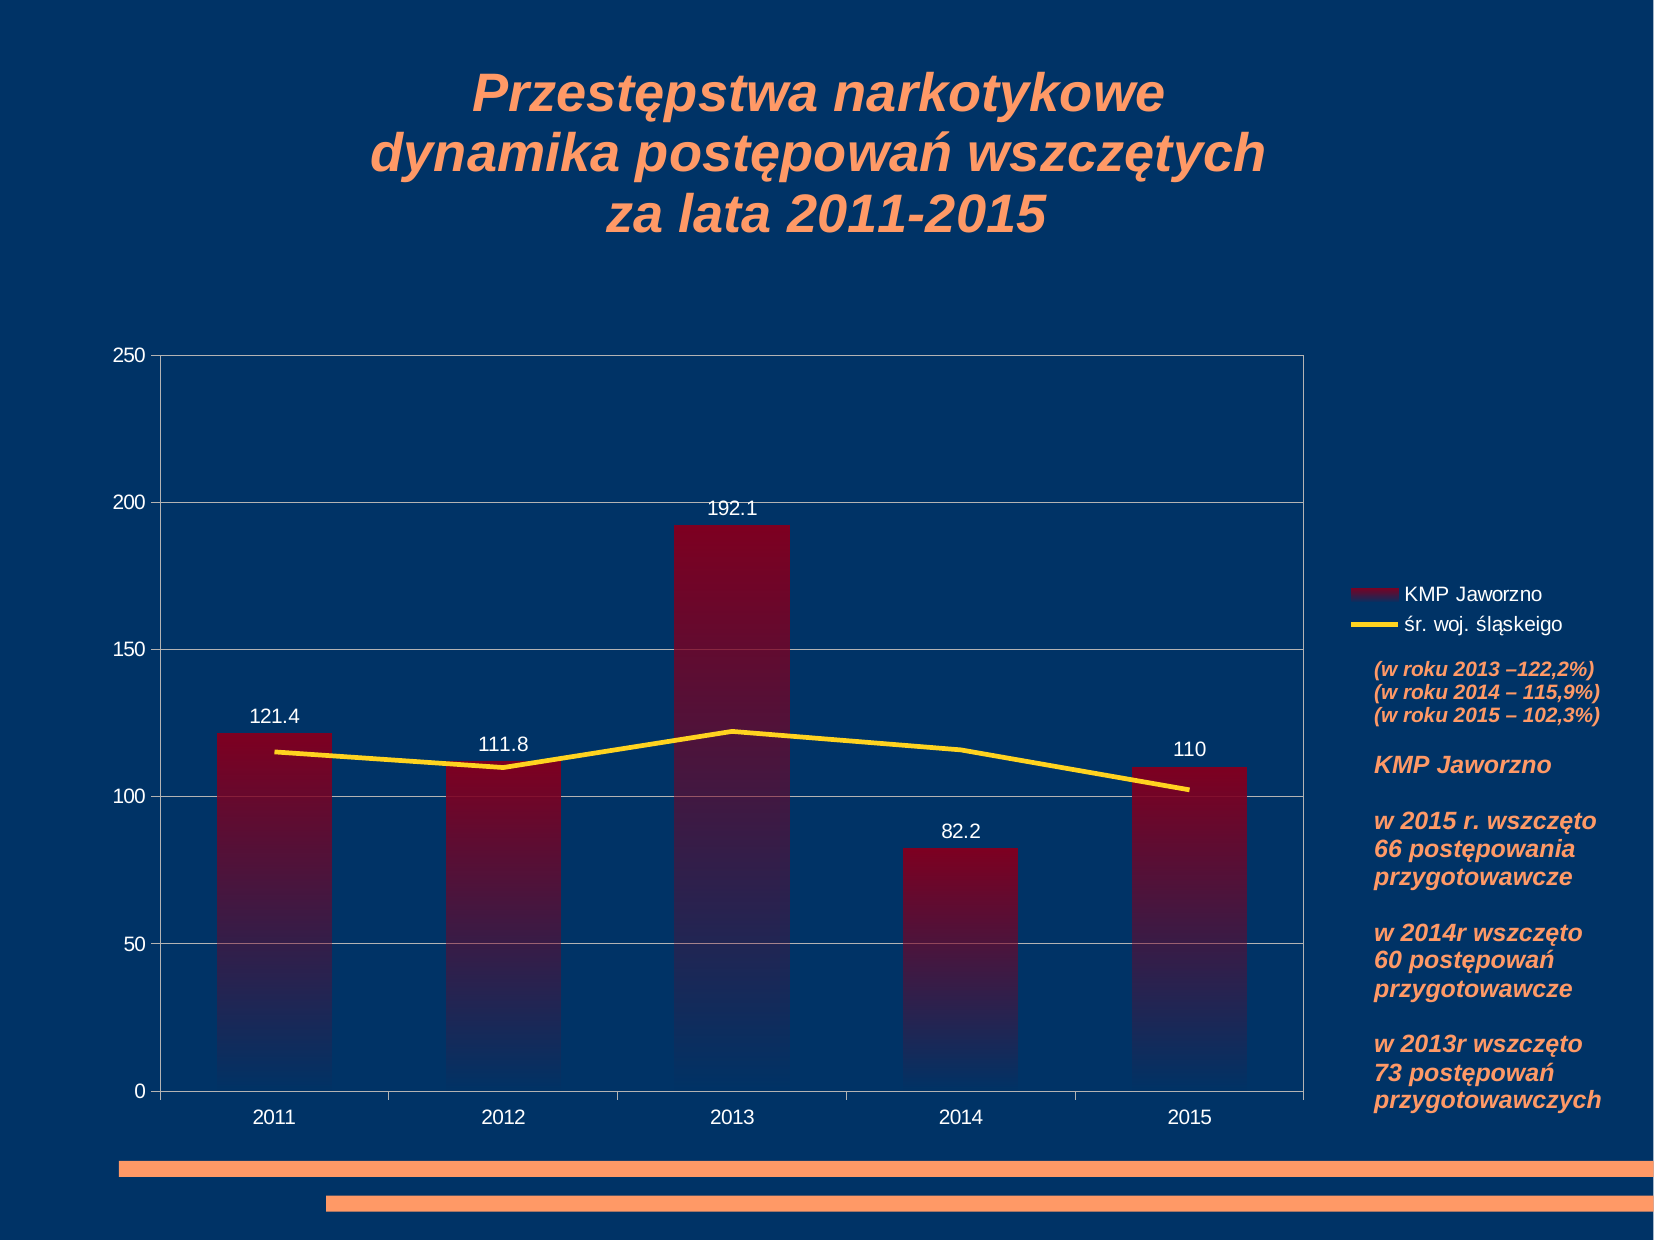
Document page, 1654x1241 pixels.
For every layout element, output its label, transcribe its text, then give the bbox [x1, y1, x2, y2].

chart [82, 327, 1571, 1146]
title Przestępstwa narkotykowe dynamika postępowań wszczętych za lata 2011-2015 [82, 49, 1571, 257]
title (w roku 2013 –122,2%) (w roku 2014 – 115,9%) (w roku 2015 – 102,3%) KMP Jaworzno w 2015 r. wszczęto 66 postępowania przygotowawcze w 2014r wszczęto 60 postępowań przygotowawcze w 2013r wszczęto 73 postępowań przygotowawczych [1374, 653, 1611, 1119]
